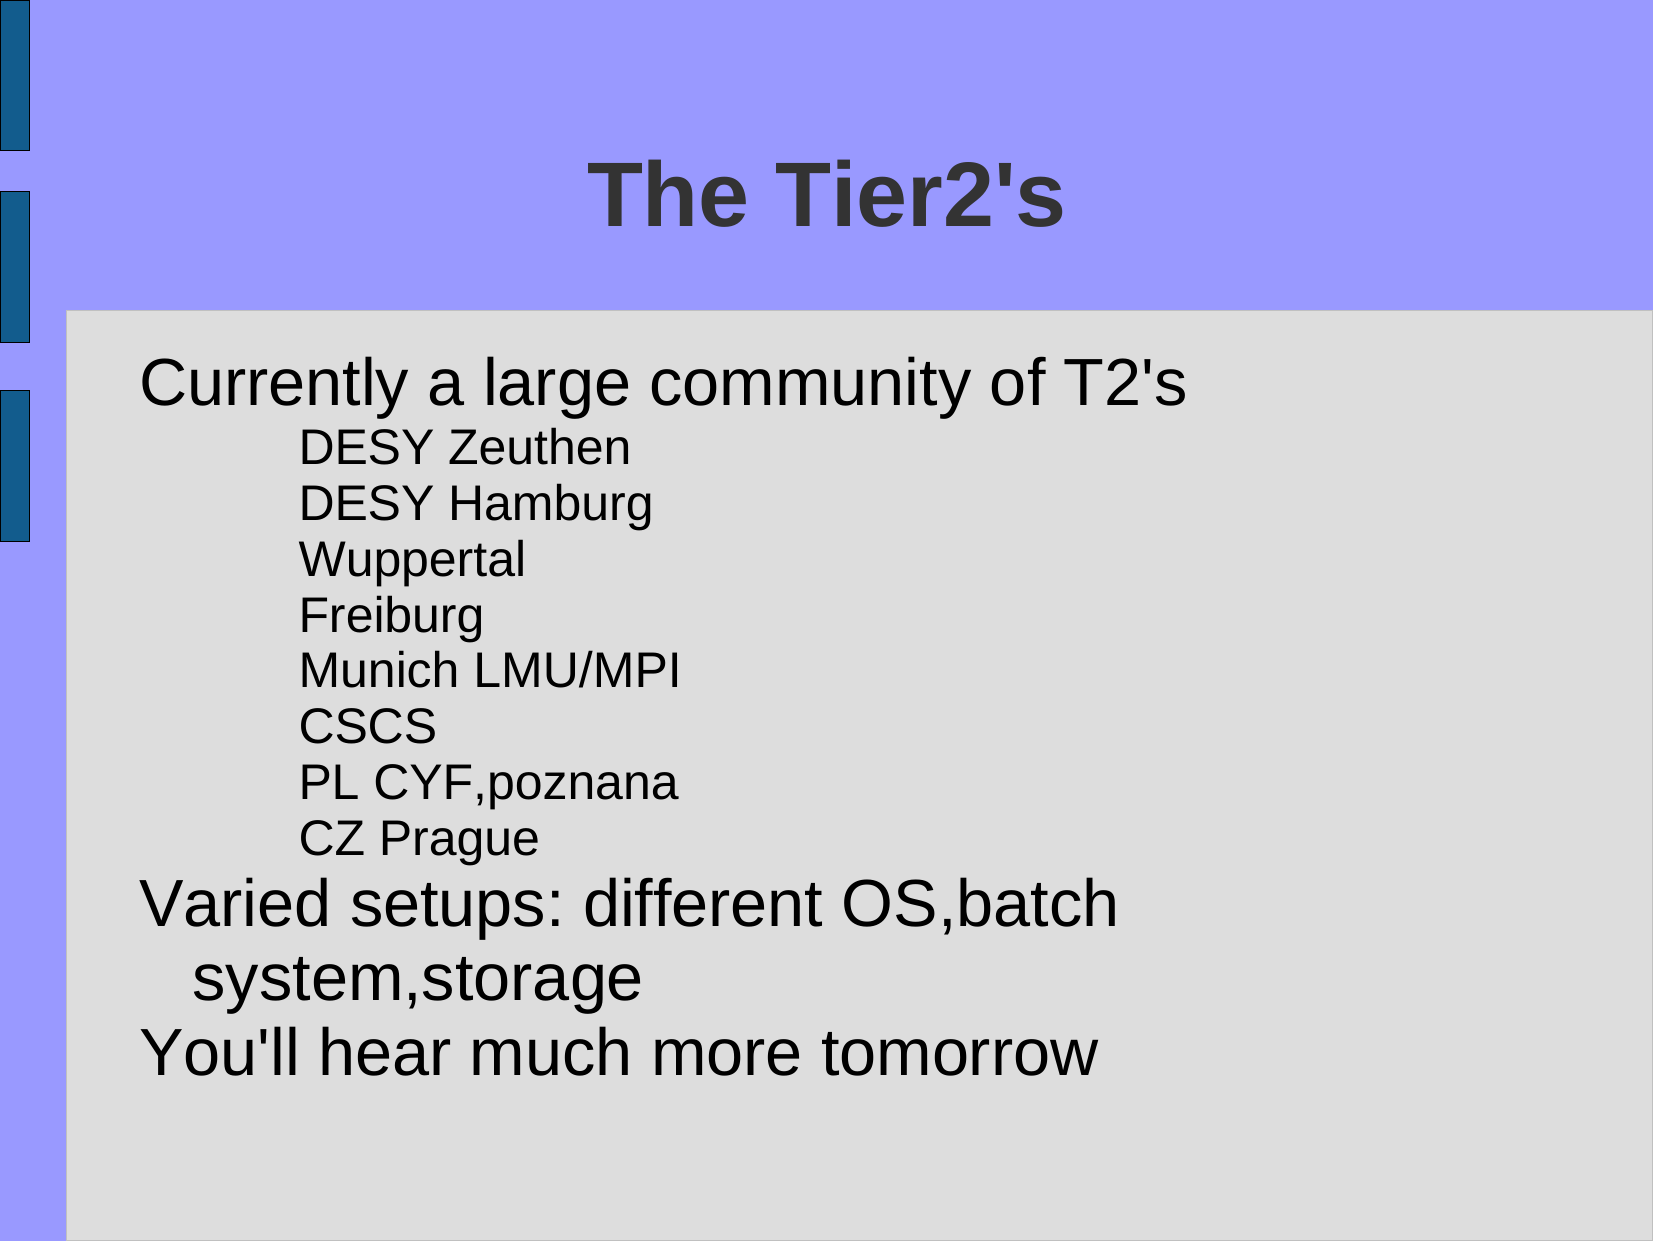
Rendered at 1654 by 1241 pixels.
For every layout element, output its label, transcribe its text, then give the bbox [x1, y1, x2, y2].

list Currently a large community of T2's DESY Zeuthen DESY Hamburg Wuppertal Freiburg Munich LMU/MPI CSCS PL CYF,poznana CZ Prague Varied setups: different OS,batch system,storage You'll hear much more tomorrow [121, 344, 1534, 1152]
title The Tier2's [121, 91, 1534, 299]
